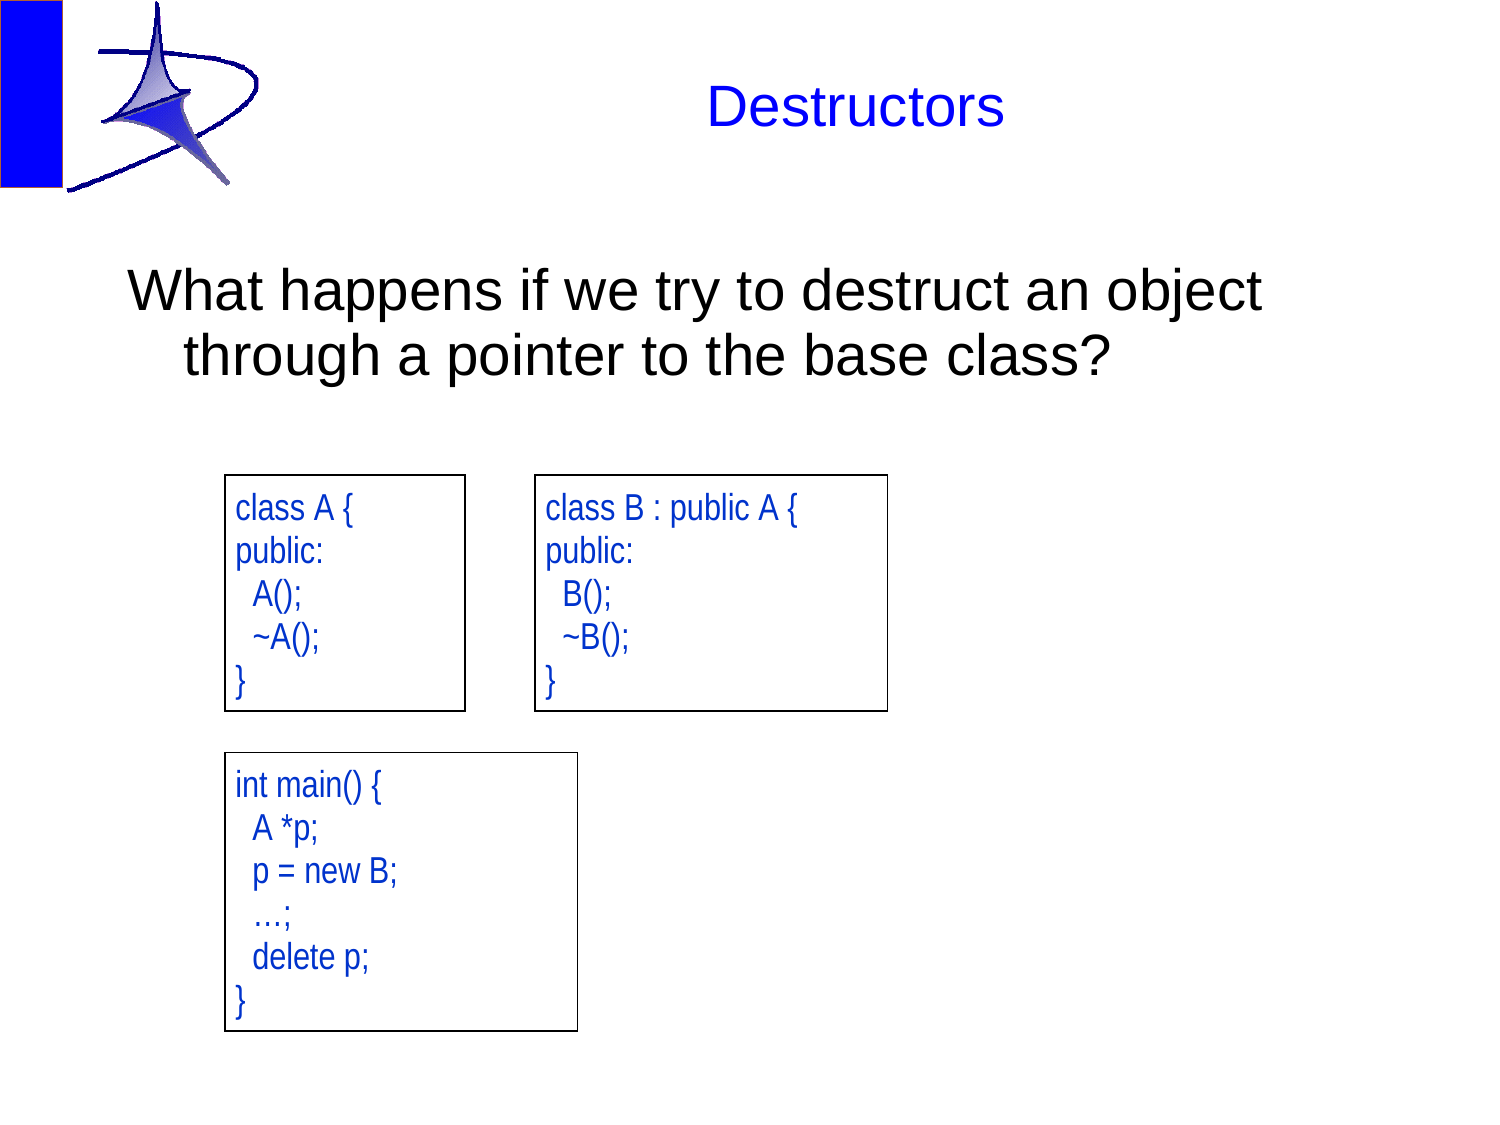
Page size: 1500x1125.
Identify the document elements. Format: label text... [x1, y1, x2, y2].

title Destructors [262, 24, 1450, 188]
text_box int main() { A *p; p = new B; …; delete p; } [224, 752, 578, 1032]
text_box class A { public: A(); ~A(); } [225, 474, 466, 711]
text_box class B : public A { public: B(); ~B(); } [534, 474, 888, 711]
list What happens if we try to destruct an object through a pointer to the base class? [112, 249, 1450, 459]
picture [62, 0, 263, 197]
